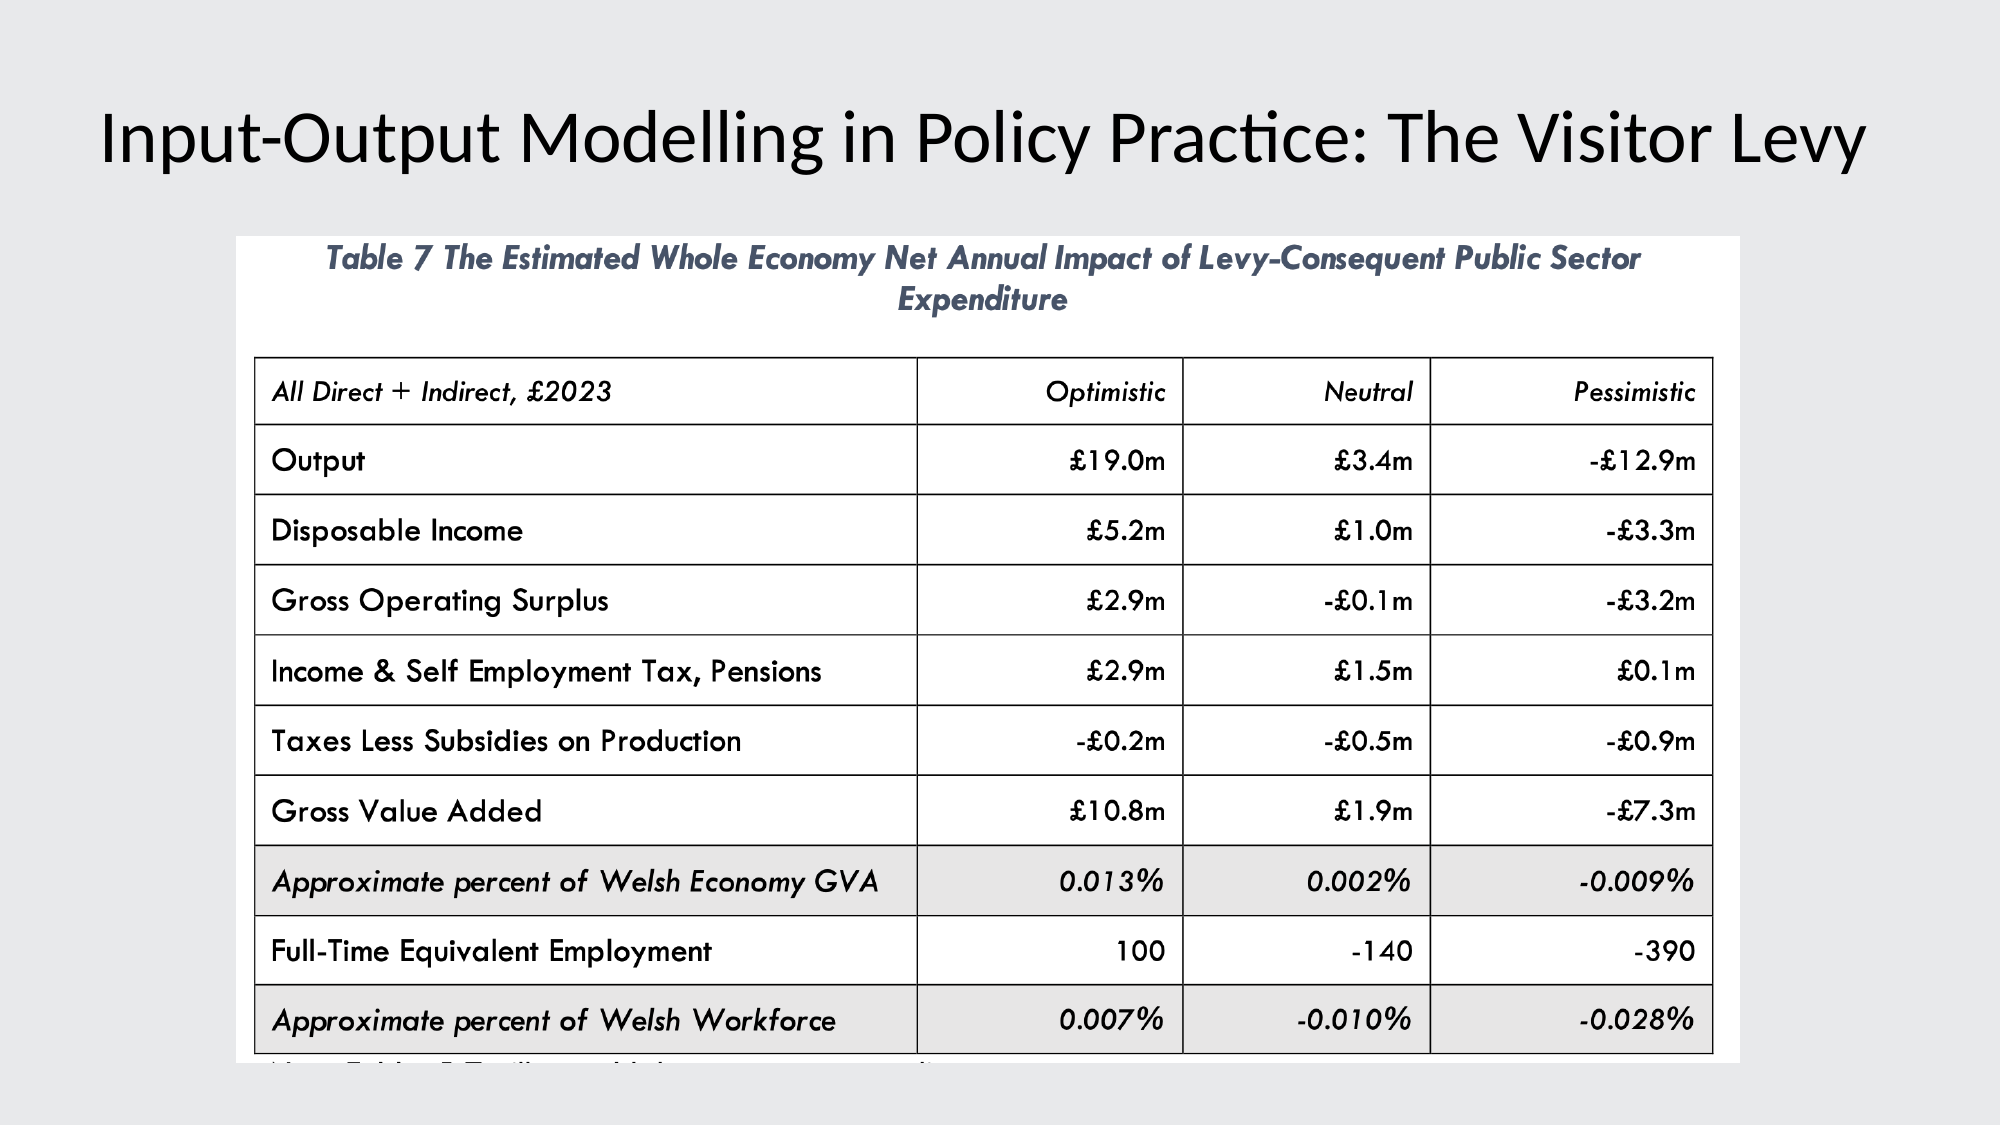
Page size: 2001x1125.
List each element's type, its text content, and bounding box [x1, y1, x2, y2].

picture [236, 236, 1740, 1063]
title Input-Output Modelling in Policy Practice: The Visitor Levy [99, 45, 1900, 233]
